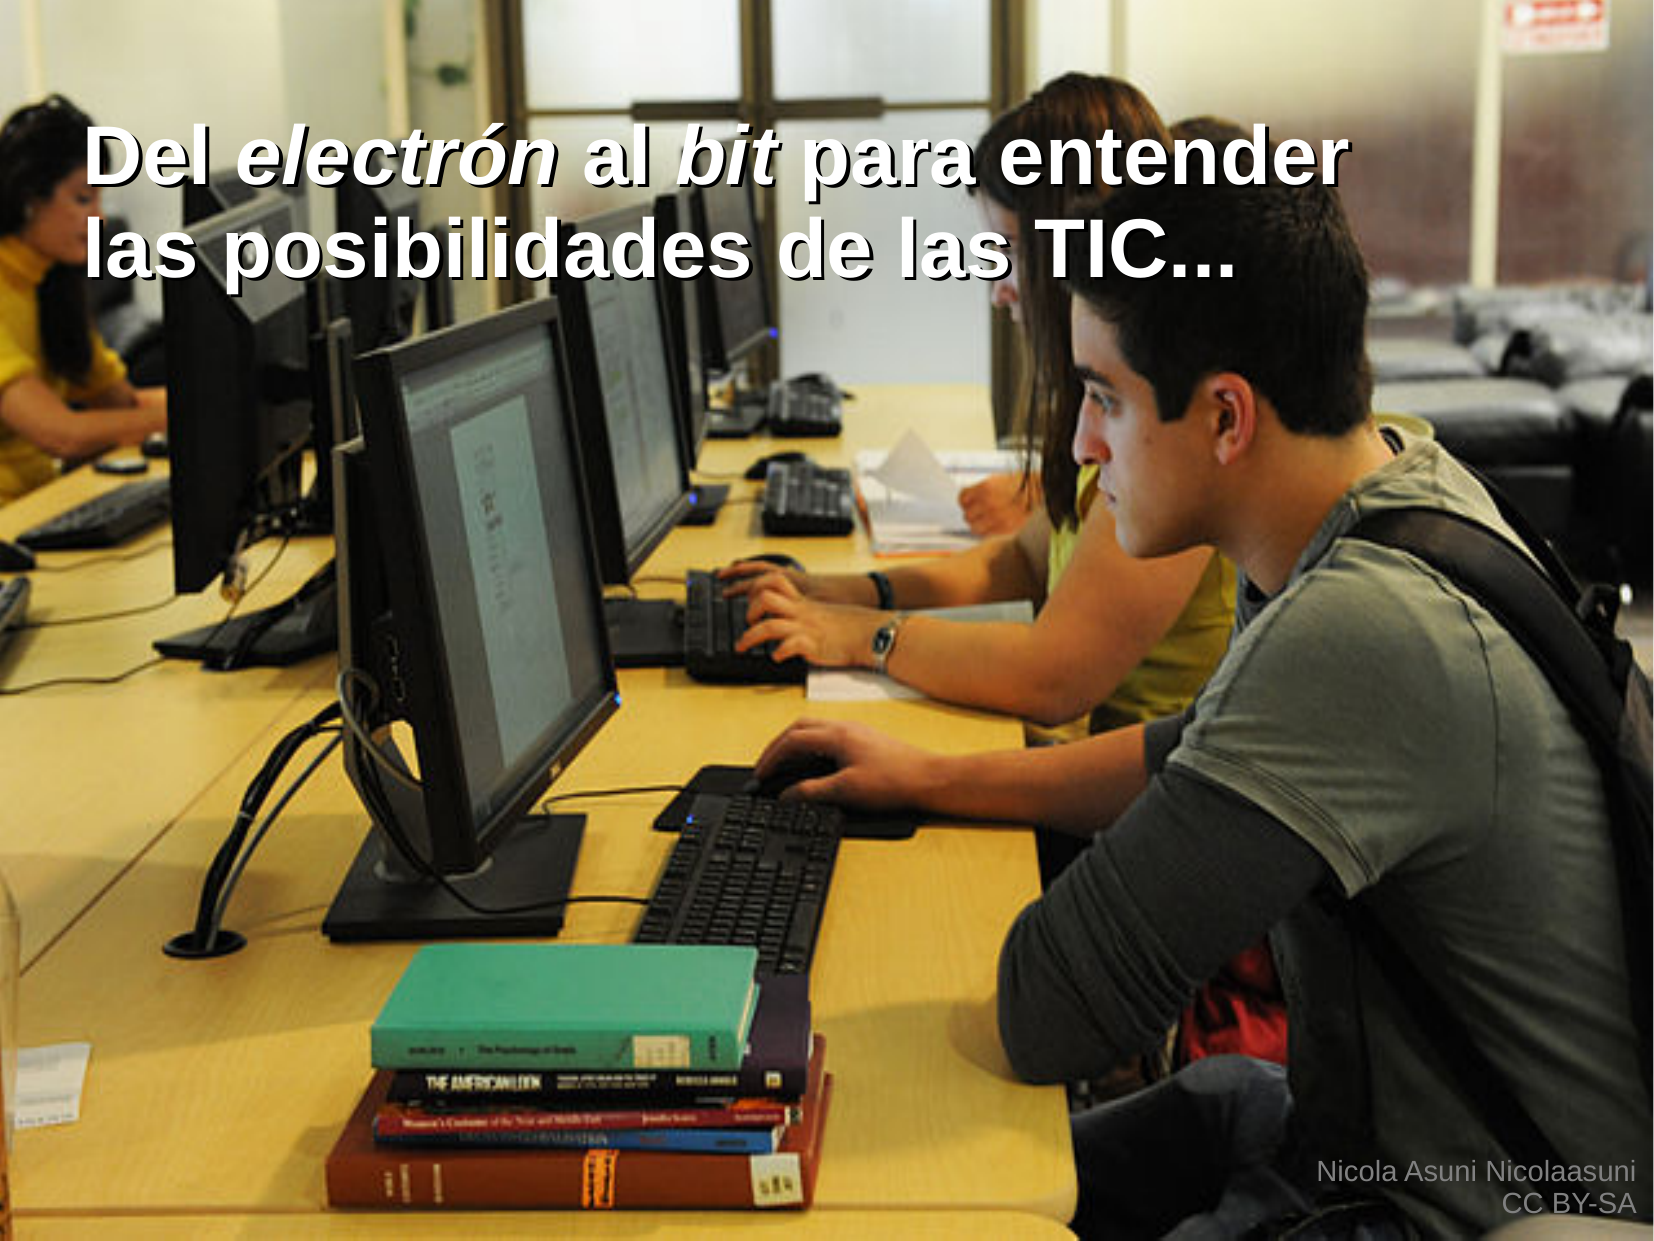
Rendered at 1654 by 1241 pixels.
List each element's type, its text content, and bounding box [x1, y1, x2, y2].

text_box Nicola Asuni Nicolaasuni CC BY-SA [1301, 1147, 1653, 1228]
subtitle Del electrón al bit para entender las posibilidades de las TIC... [82, 49, 1359, 355]
picture [0, 0, 1654, 1241]
